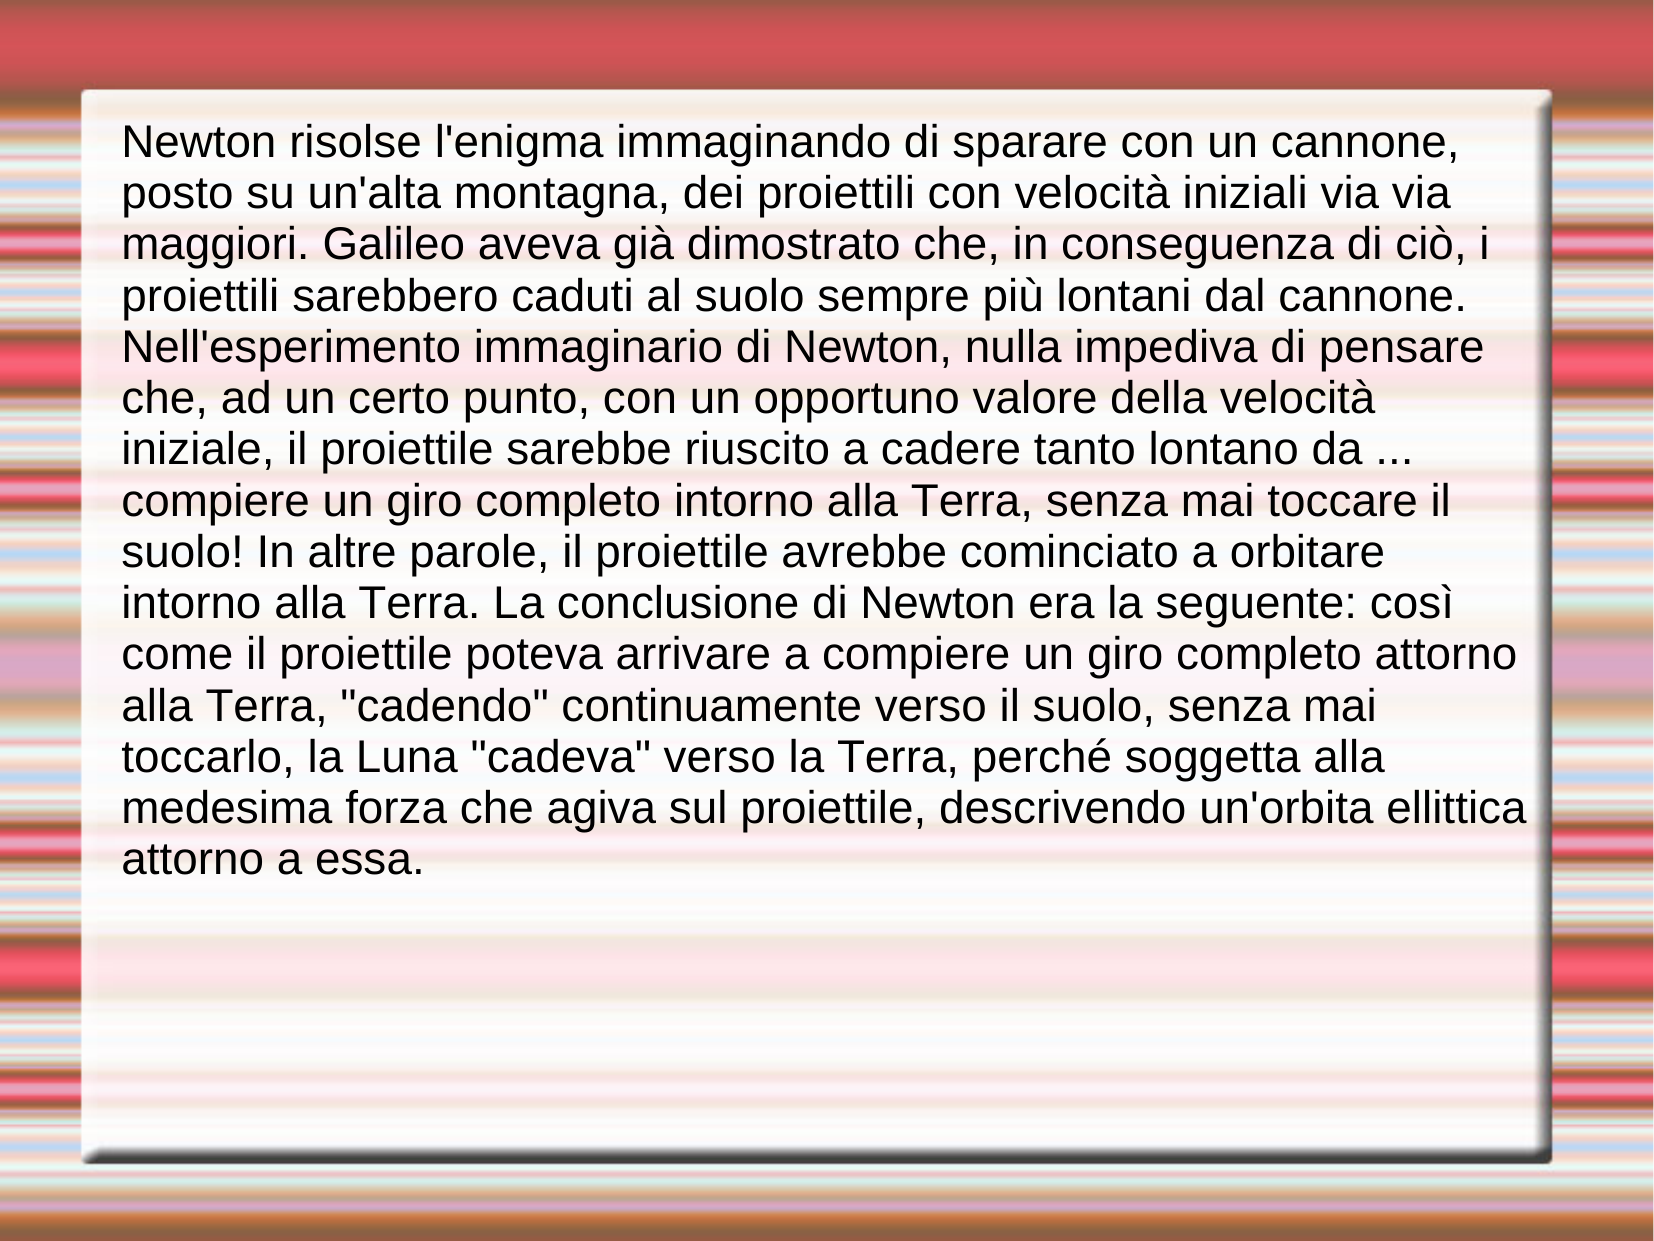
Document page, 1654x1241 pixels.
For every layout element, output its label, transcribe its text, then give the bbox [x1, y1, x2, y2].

picture [0, 0, 1654, 1241]
title Newton risolse l'enigma immaginando di sparare con un cannone, posto su un'alta montagna, dei proiettili con velocità iniziali via via maggiori. Galileo aveva già dimostrato che, in conseguenza di ciò, i proiettili sarebbero caduti al suolo sempre più lontani dal cannone. Nell'esperimento immaginario di Newton, nulla impediva di pensare che, ad un certo punto, con un opportuno valore della velocità iniziale, il proiettile sarebbe riuscito a cadere tanto lontano da ... compiere un giro completo intorno alla Terra, senza mai toccare il suolo! In altre parole, il proiettile avrebbe cominciato a orbitare intorno alla Terra. La conclusione di Newton era la seguente: così come il proiettile poteva arrivare a compiere un giro completo attorno alla Terra, "cadendo" continuamente verso il suolo, senza mai toccarlo, la Luna "cadeva" verso la Terra, perché soggetta alla medesima forza che agiva sul proiettile, descrivendo un'orbita ellittica attorno a essa. [121, 0, 1534, 859]
picture [127, 862, 139, 871]
picture [244, 859, 257, 871]
picture [178, 859, 191, 871]
picture [392, 862, 404, 871]
picture [282, 862, 294, 871]
